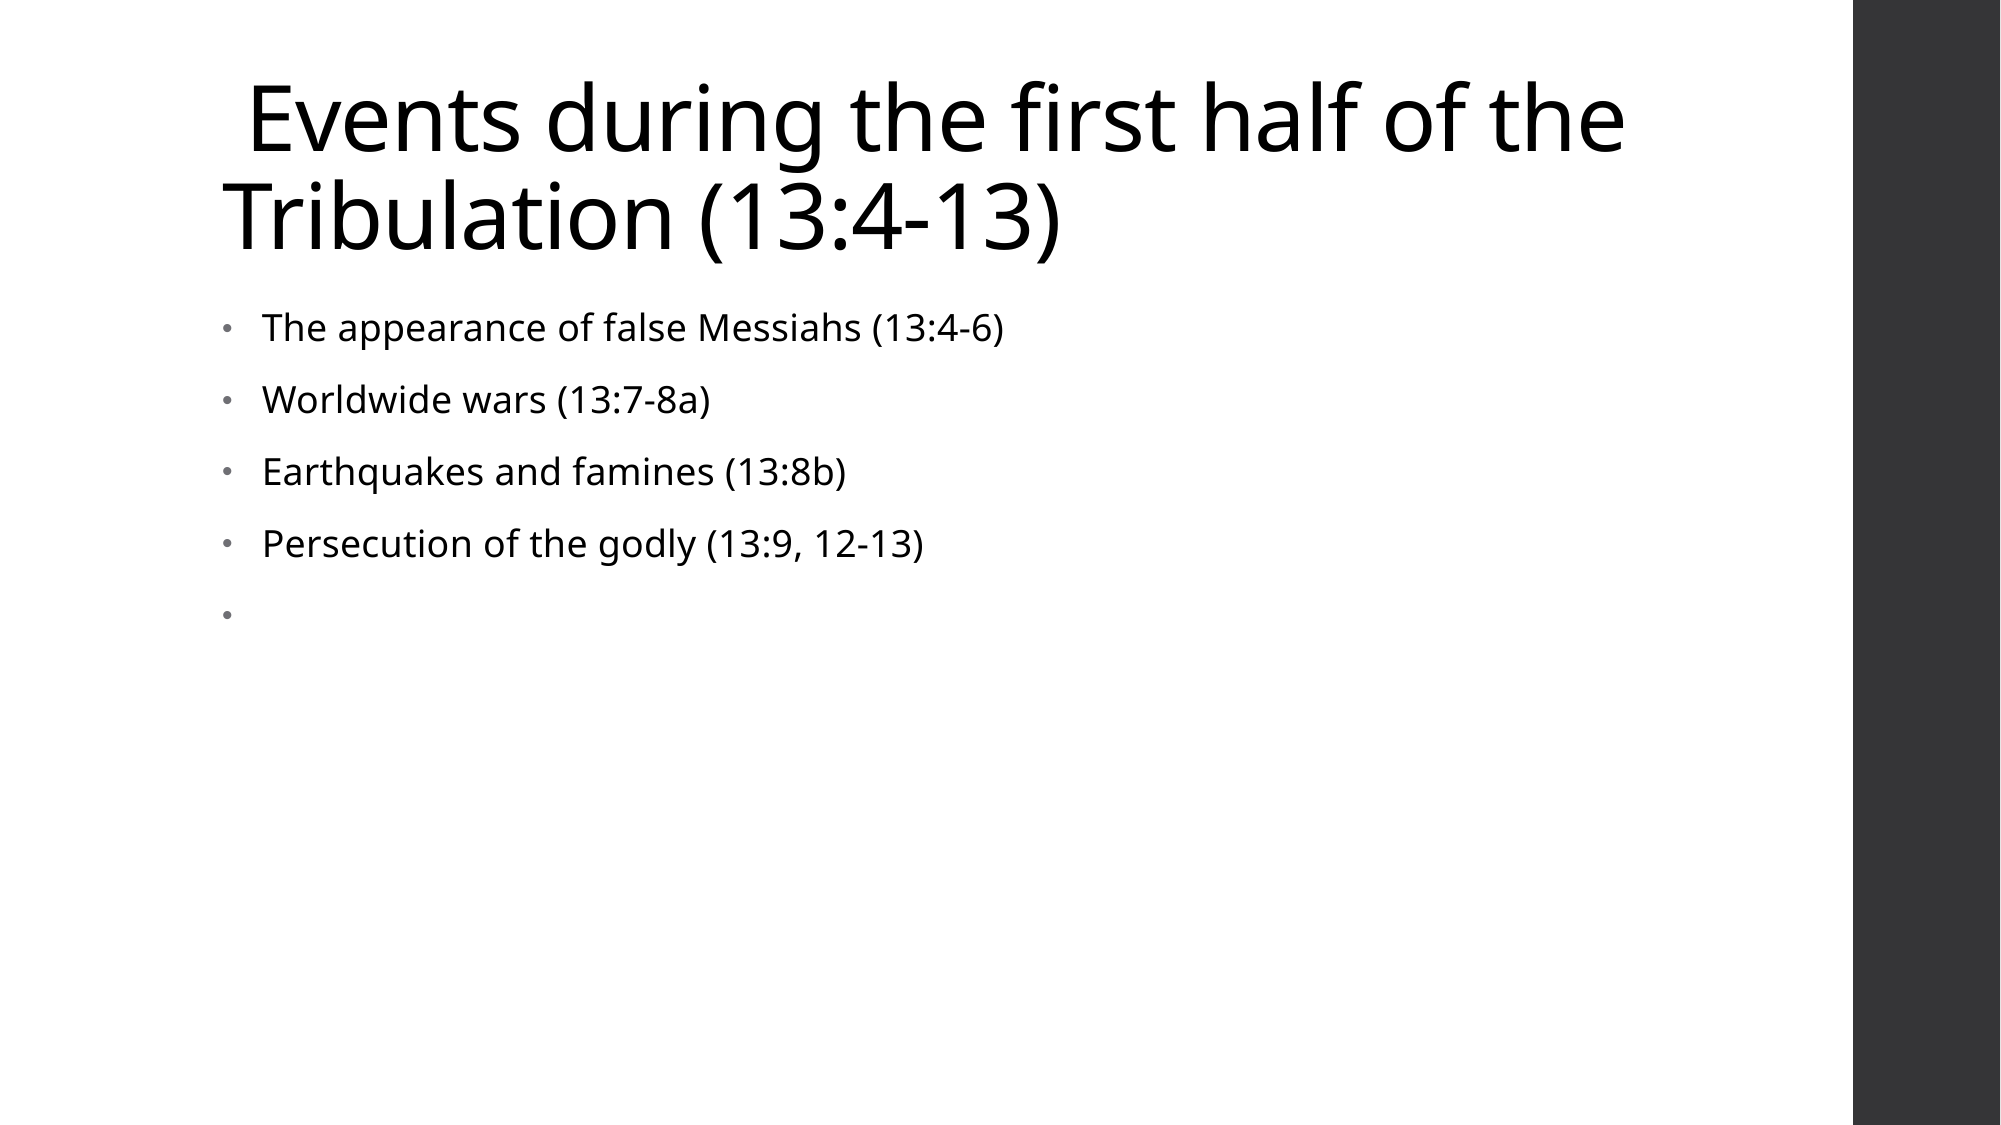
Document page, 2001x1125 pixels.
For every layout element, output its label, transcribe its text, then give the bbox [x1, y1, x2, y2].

list The appearance of false Messiahs (13:4-6) Worldwide wars (13:7-8a) Earthquakes and famines (13:8b) Persecution of the godly (13:9, 12-13) [206, 299, 1617, 1014]
title Events during the first half of the Tribulation (13:4-13) [206, 60, 1797, 278]
